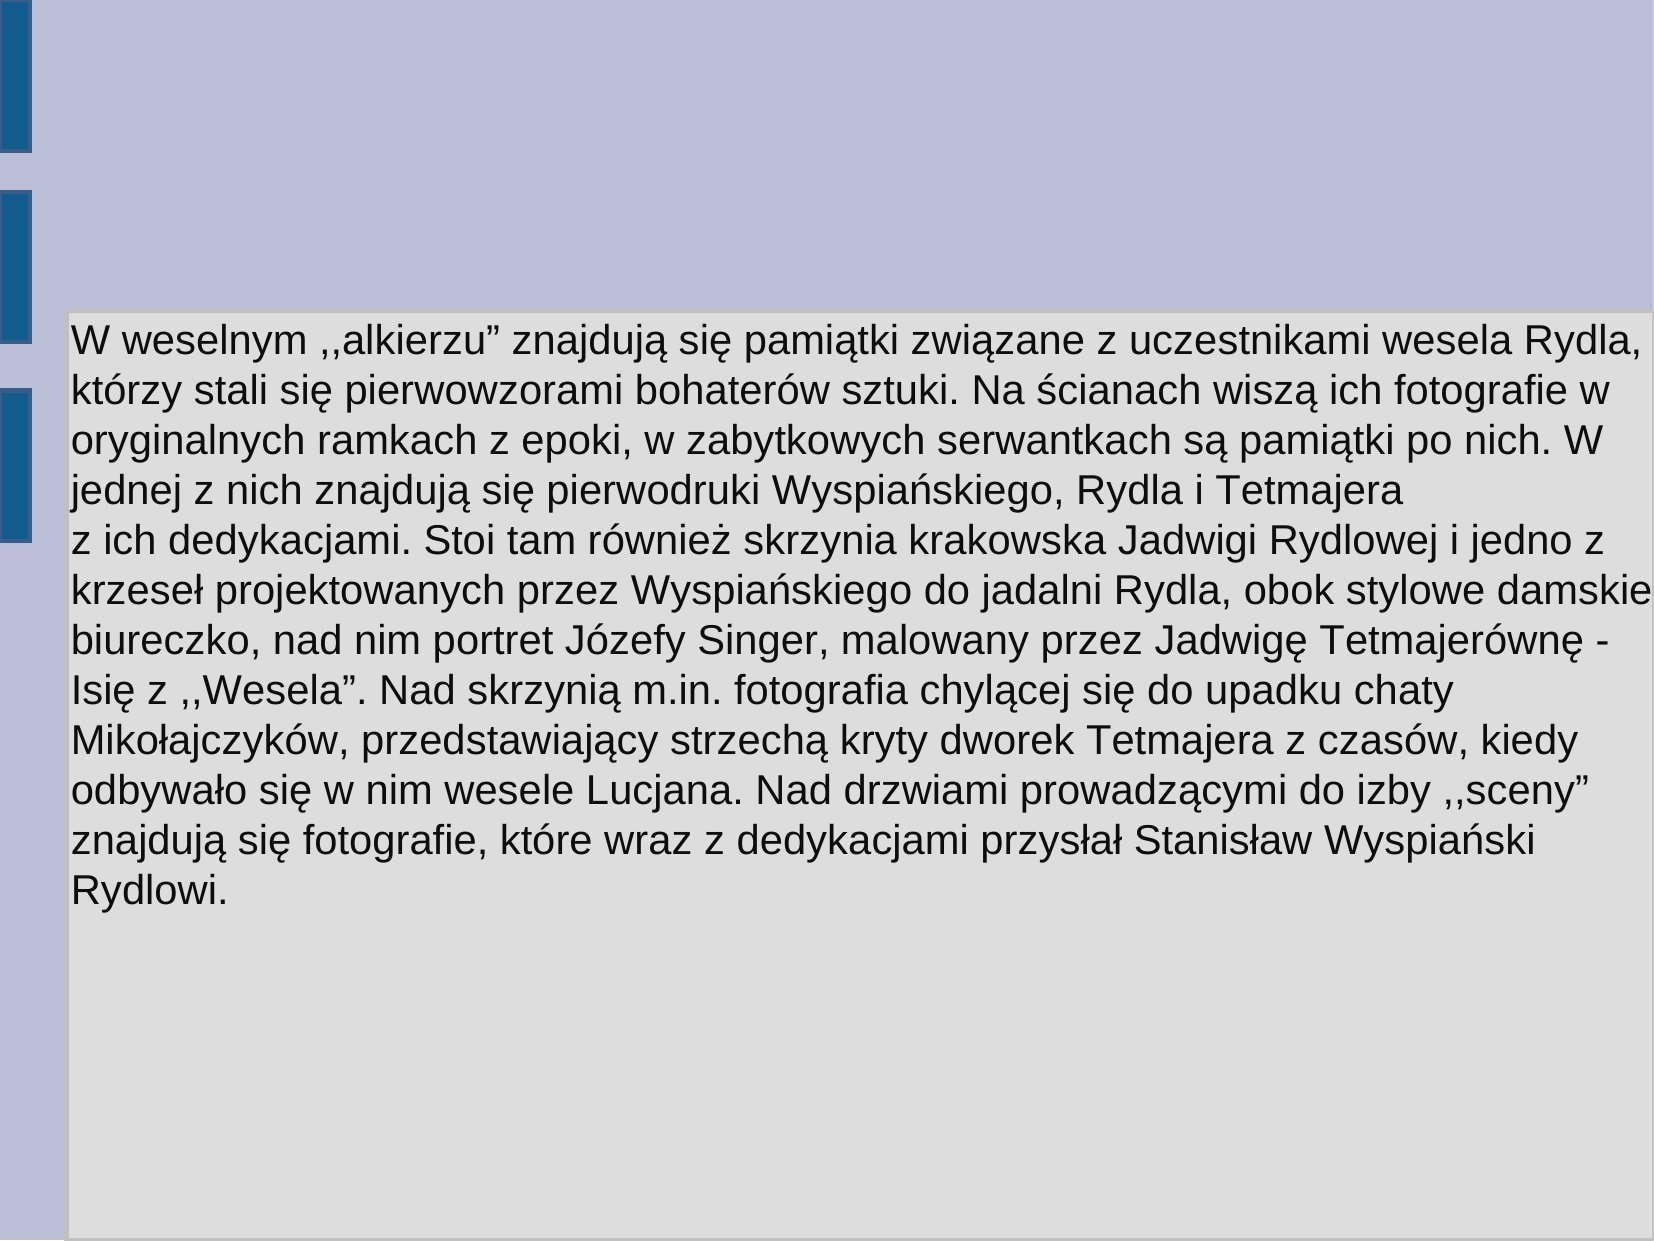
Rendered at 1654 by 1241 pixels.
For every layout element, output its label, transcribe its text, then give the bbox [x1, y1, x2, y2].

subtitle W weselnym ,,alkierzu” znajdują się pamiątki związane z uczestnikami wesela Rydla, którzy stali się pierwowzorami bohaterów sztuki. Na ścianach wiszą ich fotografie w oryginalnych ramkach z epoki, w zabytkowych serwantkach są pamiątki po nich. W jednej z nich znajdują się pierwodruki Wyspiańskiego, Rydla i Tetmajera z ich dedykacjami. Stoi tam również skrzynia krakowska Jadwigi Rydlowej i jedno z krzeseł projektowanych przez Wyspiańskiego do jadalni Rydla, obok stylowe damskie biureczko, nad nim portret Józefy Singer, malowany przez Jadwigę Tetmajerównę - Isię z ,,Wesela”. Nad skrzynią m.in. fotografia chylącej się do upadku chaty Mikołajczyków, przedstawiający strzechą kryty dworek Tetmajera z czasów, kiedy odbywało się w nim wesele Lucjana. Nad drzwiami prowadzącymi do izby ,,sceny” znajdują się fotografie, które wraz z dedykacjami przysłał Stanisław Wyspiański Rydlowi. [70, 312, 1654, 1241]
